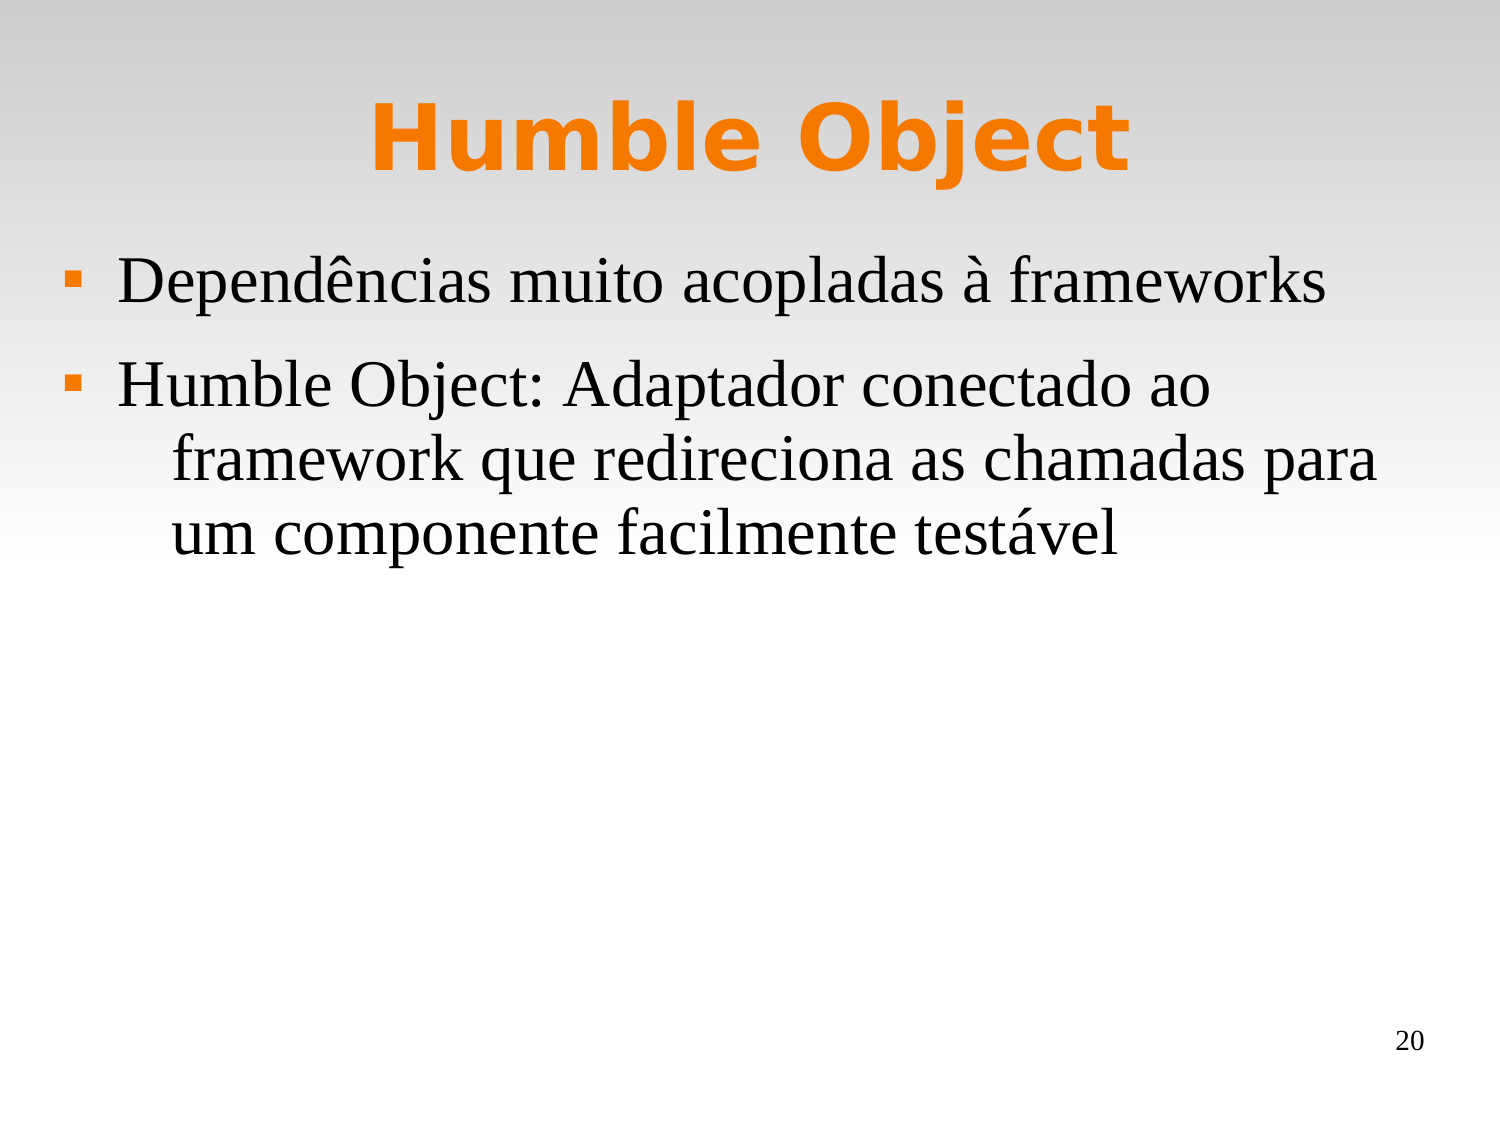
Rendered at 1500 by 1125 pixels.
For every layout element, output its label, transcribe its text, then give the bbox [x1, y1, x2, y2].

list Dependências muito acopladas à frameworks Humble Object: Adaptador conectado ao framework que redireciona as chamadas para um componente facilmente testável [29, 243, 1468, 1087]
title Humble Object [75, 44, 1425, 233]
